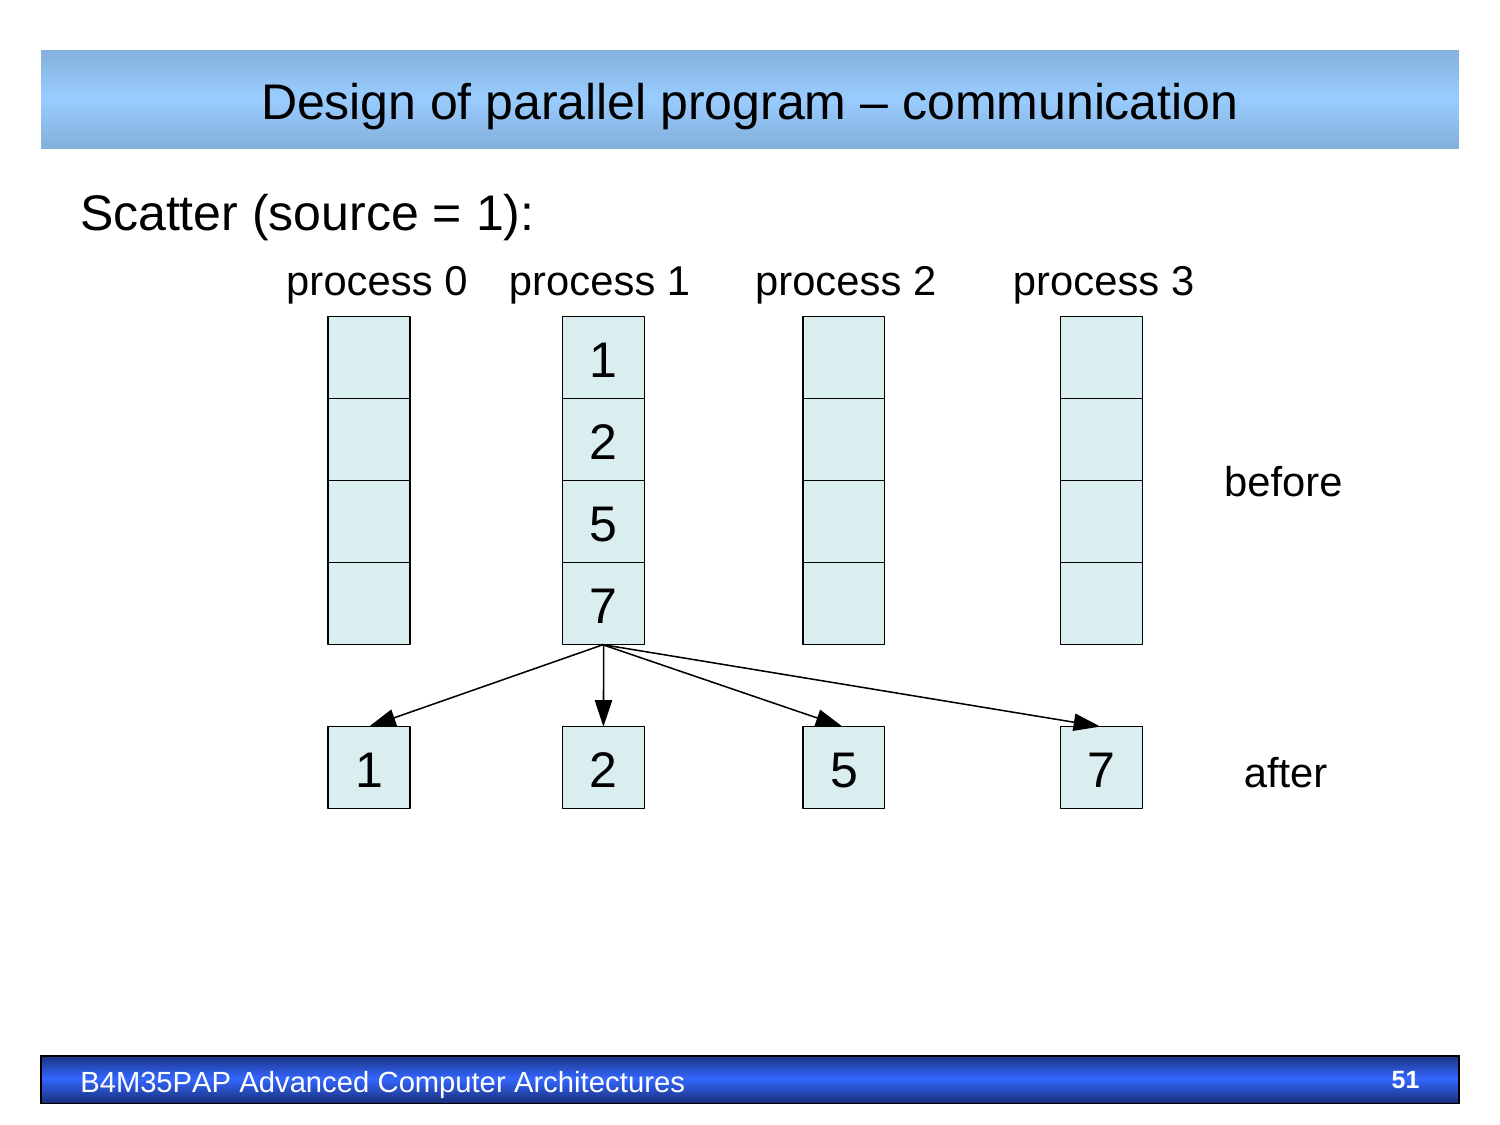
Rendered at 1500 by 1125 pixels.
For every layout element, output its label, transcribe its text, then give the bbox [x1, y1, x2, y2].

text_box [369, 644, 1101, 727]
text_box [328, 316, 411, 645]
text_box after [1229, 738, 1343, 804]
text_box process 1 [494, 246, 706, 311]
text_box process 0 [271, 246, 483, 311]
text_box 1 [328, 726, 411, 809]
text_box 7 [1060, 726, 1143, 809]
text_box [1060, 316, 1143, 645]
title Design of parallel program – communication [41, 50, 1459, 149]
text_box 7 [562, 563, 645, 645]
text_box [802, 316, 885, 645]
text_box 2 [562, 726, 645, 809]
text_box 5 [802, 726, 885, 809]
text_box 2 [562, 399, 645, 481]
text_box process 2 [740, 246, 952, 311]
text_box before [1209, 447, 1358, 513]
text_box 1 [562, 316, 645, 399]
list Scatter (source = 1): [64, 172, 1436, 1000]
text_box 5 [562, 481, 645, 563]
text_box process 3 [998, 246, 1210, 311]
